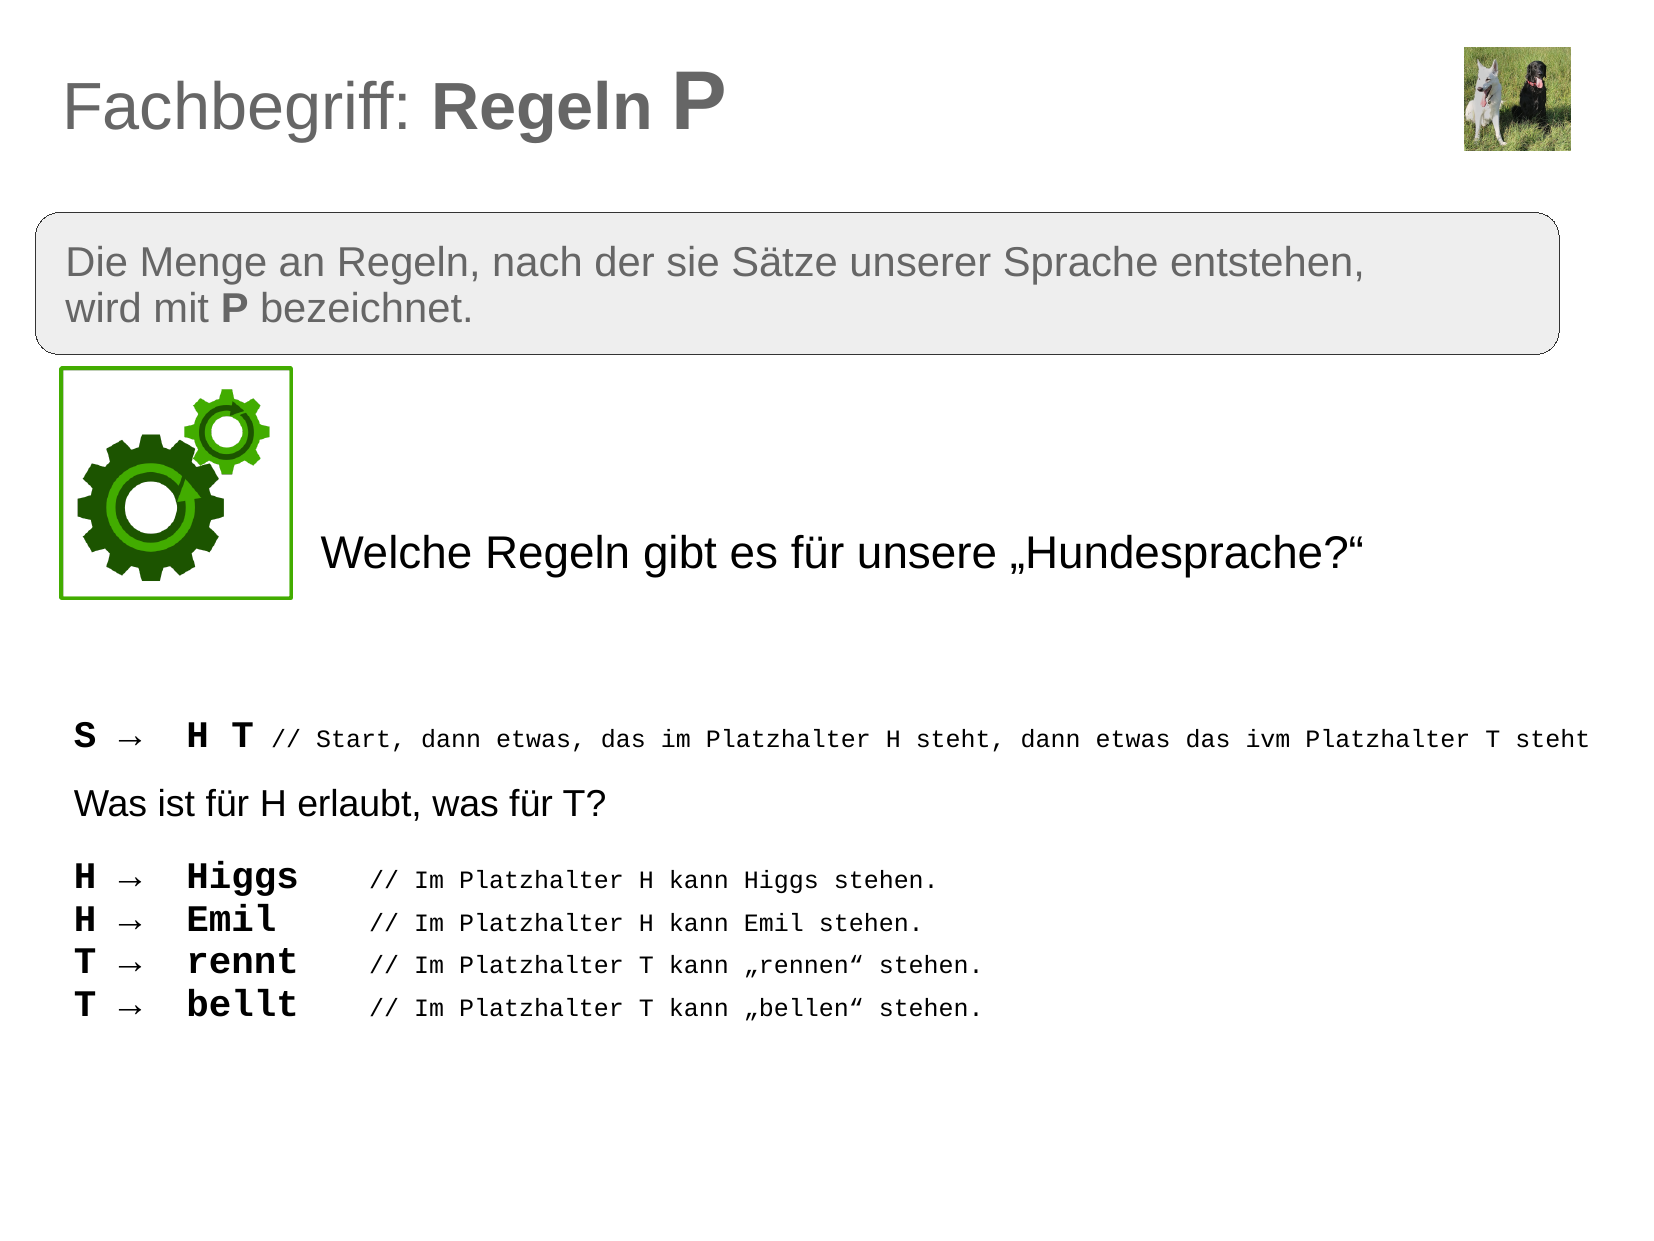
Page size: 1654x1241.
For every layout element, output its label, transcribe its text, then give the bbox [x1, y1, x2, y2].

text_box Welche Regeln gibt es für unsere „Hundesprache?“ [305, 519, 1380, 586]
text_box Fachbegriff: Regeln P [47, 47, 945, 166]
picture [1464, 47, 1571, 151]
text_box Was ist für H erlaubt, was für T? [59, 775, 1394, 850]
text_box H → Higgs // Im Platzhalter H kann Higgs stehen. H → Emil // Im Platzhalter H kann Emil stehen. T → rennt // Im Platzhalter T kann „rennen“ stehen. T → bellt // Im Platzhalter T kann „bellen“ stehen. [59, 850, 1607, 1064]
text_box [35, 212, 1560, 355]
text_box S → H T // Start, dann etwas, das im Platzhalter H steht, dann etwas das ivm Platzhalter T steht [59, 708, 1607, 768]
picture [59, 366, 293, 600]
text_box Die Menge an Regeln, nach der sie Sätze unserer Sprache entstehen, wird mit P bezeichnet. [50, 231, 1441, 355]
